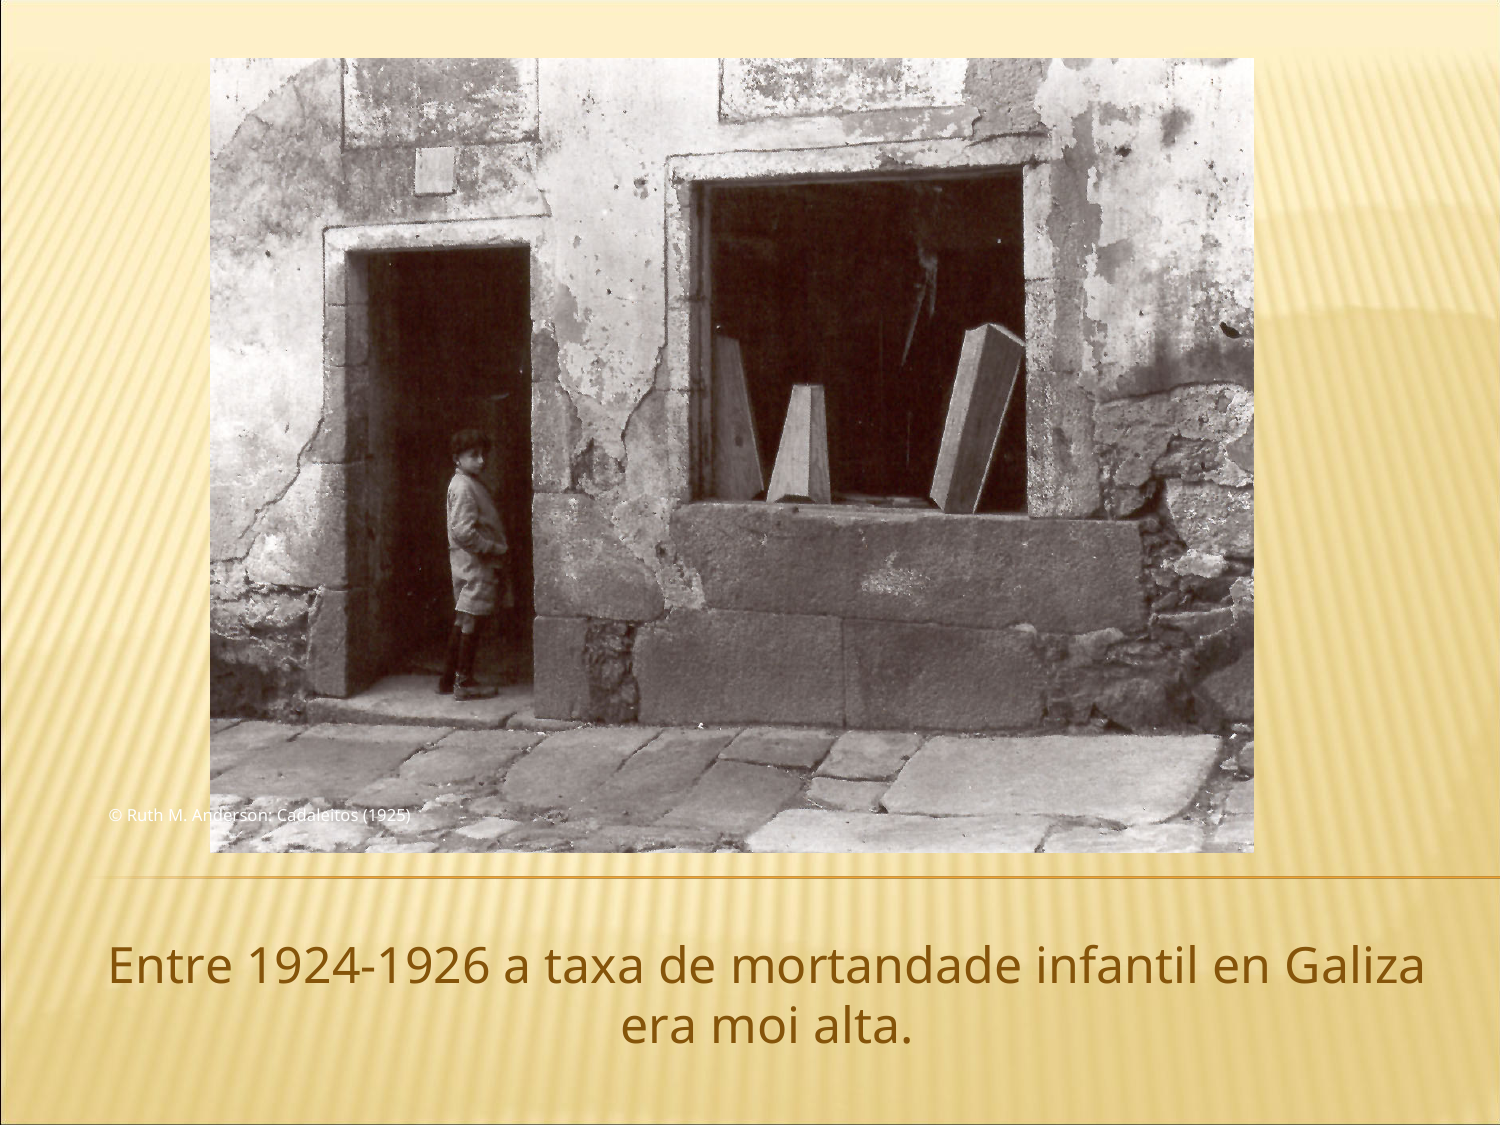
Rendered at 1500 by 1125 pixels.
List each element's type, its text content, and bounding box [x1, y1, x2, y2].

picture [0, 0, 1500, 1125]
text_box Entre 1924-1926 a taxa de mortandade infantil en Galiza era moi alta. [70, 925, 1465, 1062]
text_box © Ruth M. Anderson: Cadaleitos (1925) [93, 796, 657, 833]
